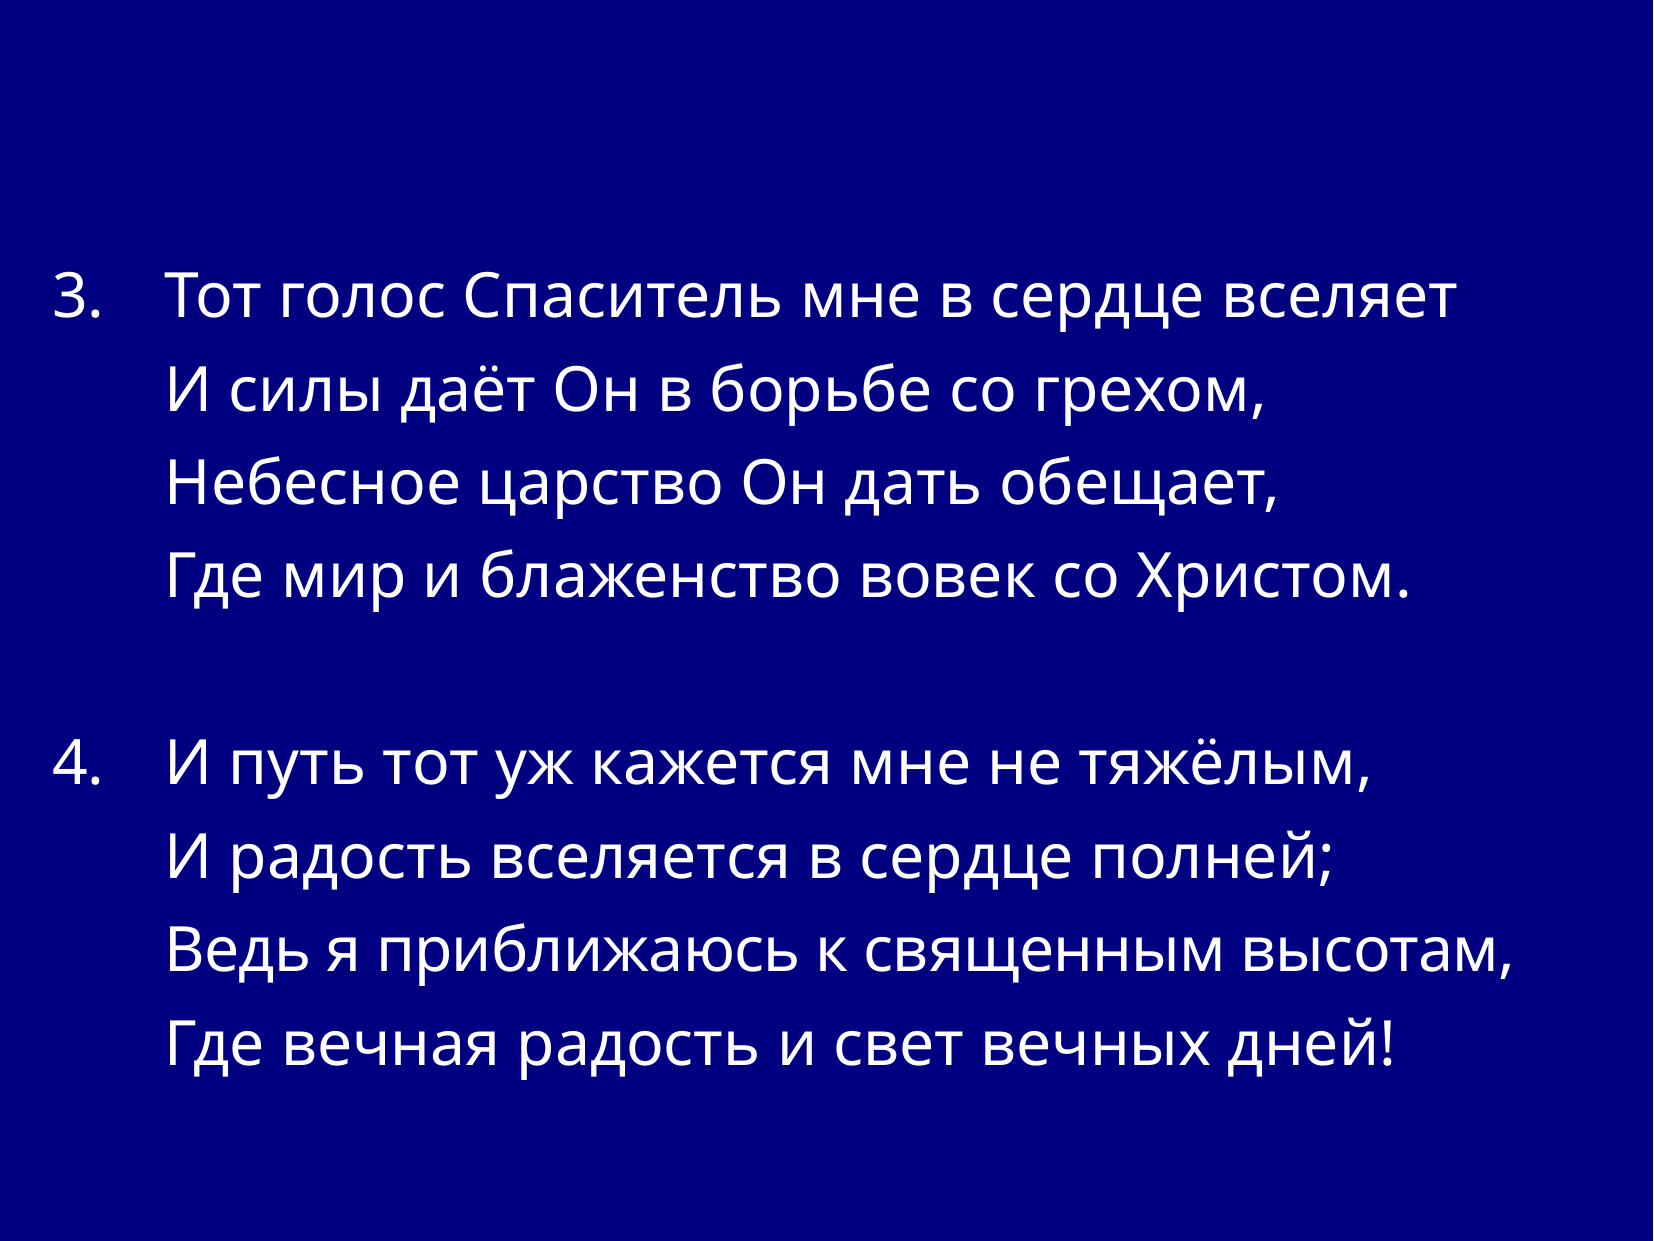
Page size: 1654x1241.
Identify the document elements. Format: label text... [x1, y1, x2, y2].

text_box 3. Тот голос Спаситель мне в сердце вселяет И силы даёт Он в борьбе со грехом, Небесное царство Он дать обещает, Где мир и блаженство вовек со Христом. 4. И путь тот уж кажется мне не тяжёлым, И радость вселяется в сердце полней; Ведь я приближаюсь к священным высотам, Где вечная радость и свет вечных дней! [37, 150, 1651, 1163]
